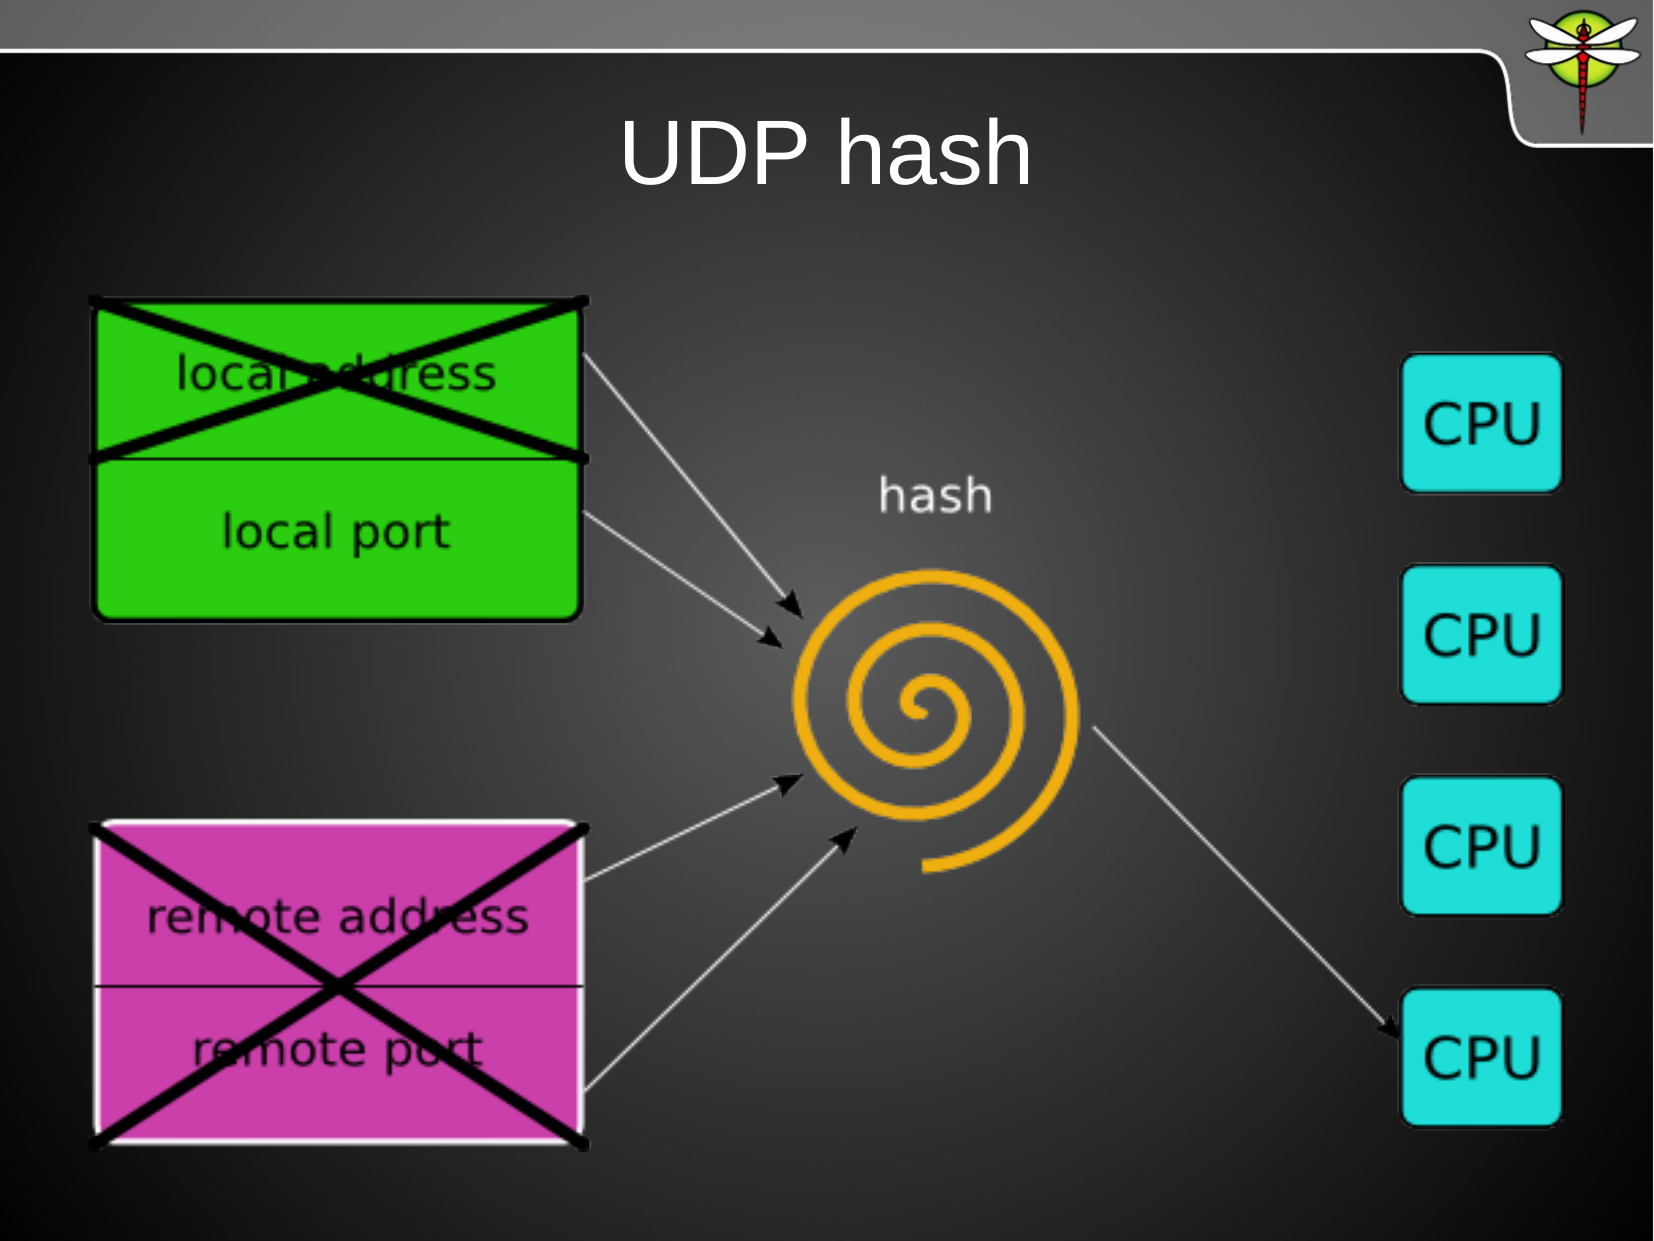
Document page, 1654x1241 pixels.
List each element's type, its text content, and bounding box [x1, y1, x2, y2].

title UDP hash [82, 56, 1571, 250]
picture [0, 0, 1654, 1241]
